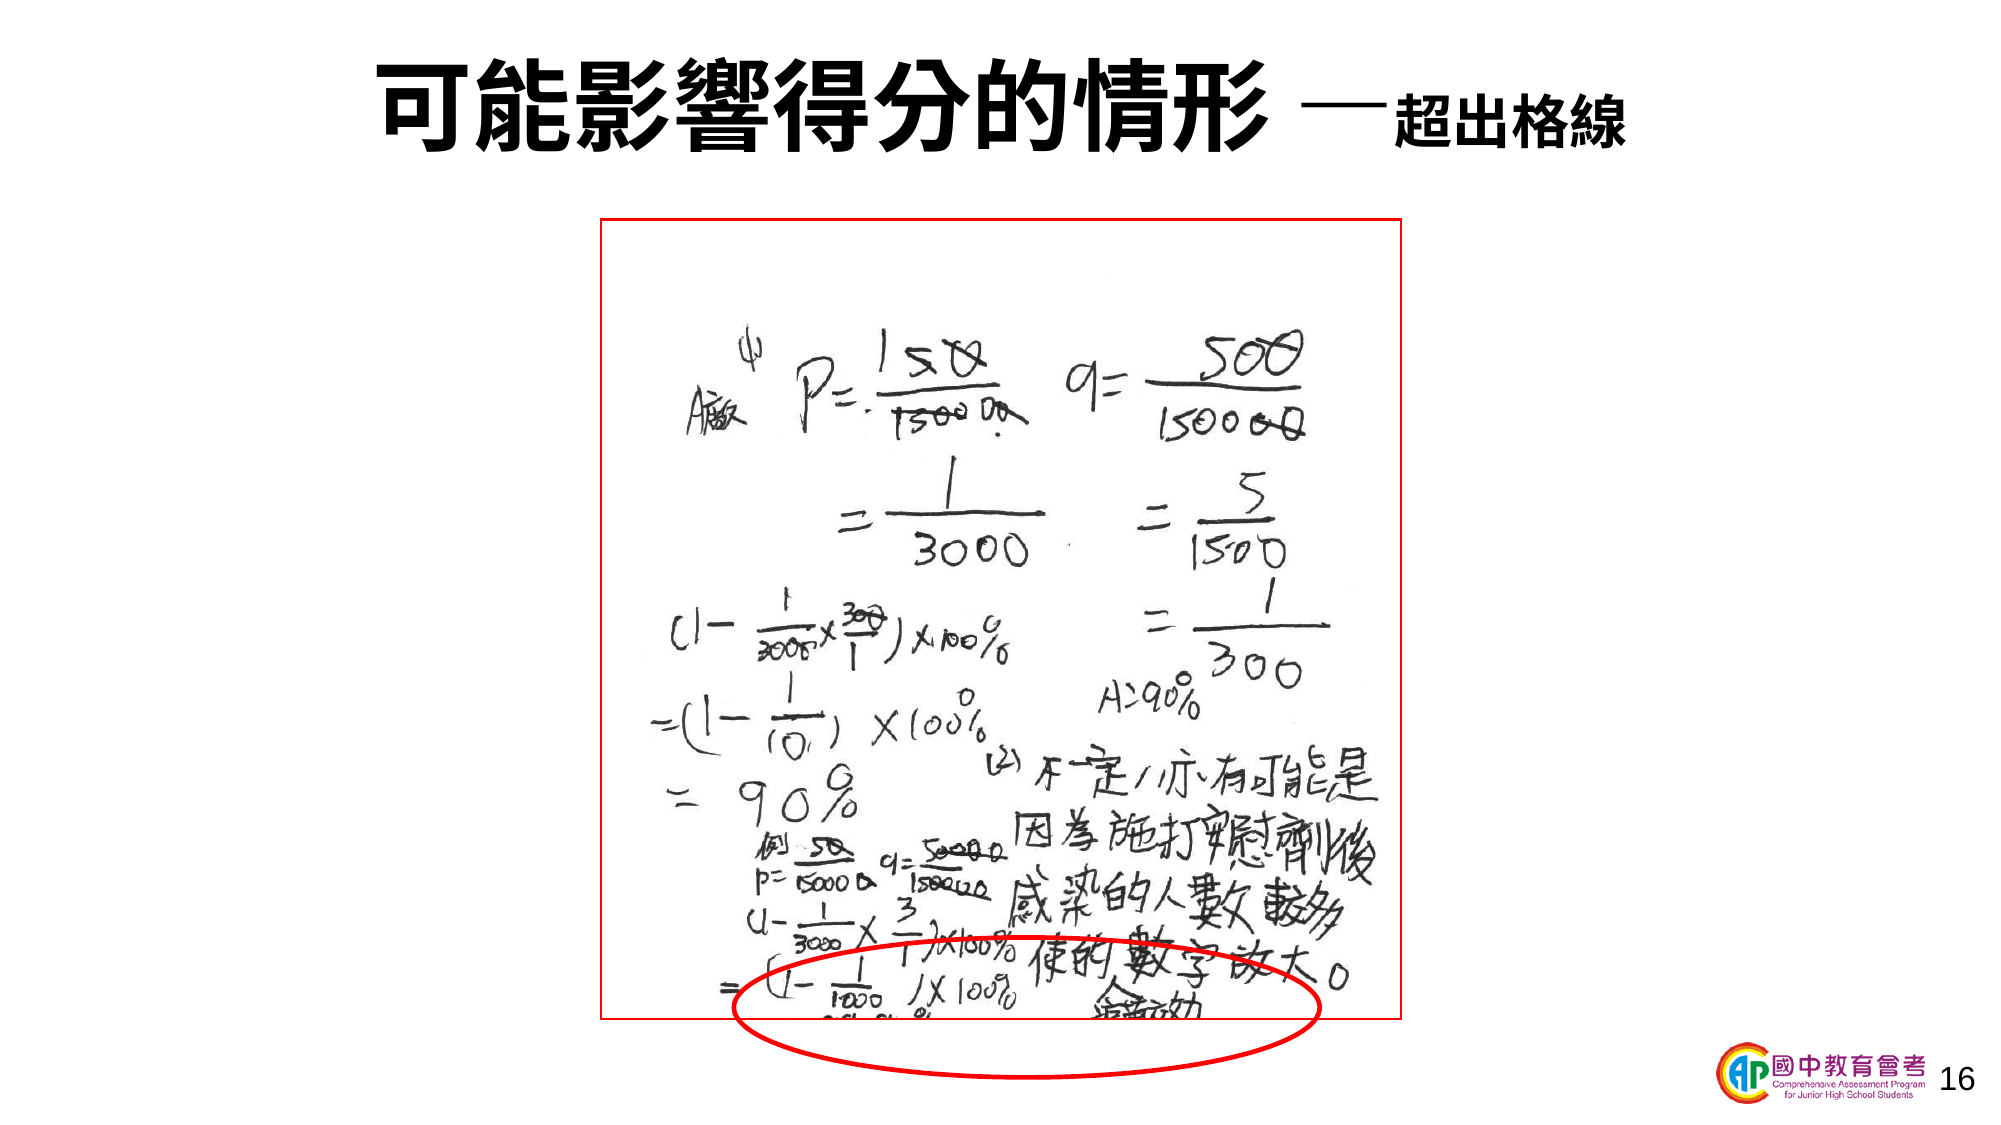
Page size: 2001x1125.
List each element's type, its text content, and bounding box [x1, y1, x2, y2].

text_box 16 [1923, 1047, 2000, 1108]
picture [602, 220, 1400, 1018]
title 可能影響得分的情形 —超出格線 [137, 2, 1863, 220]
picture [737, 940, 1317, 1018]
